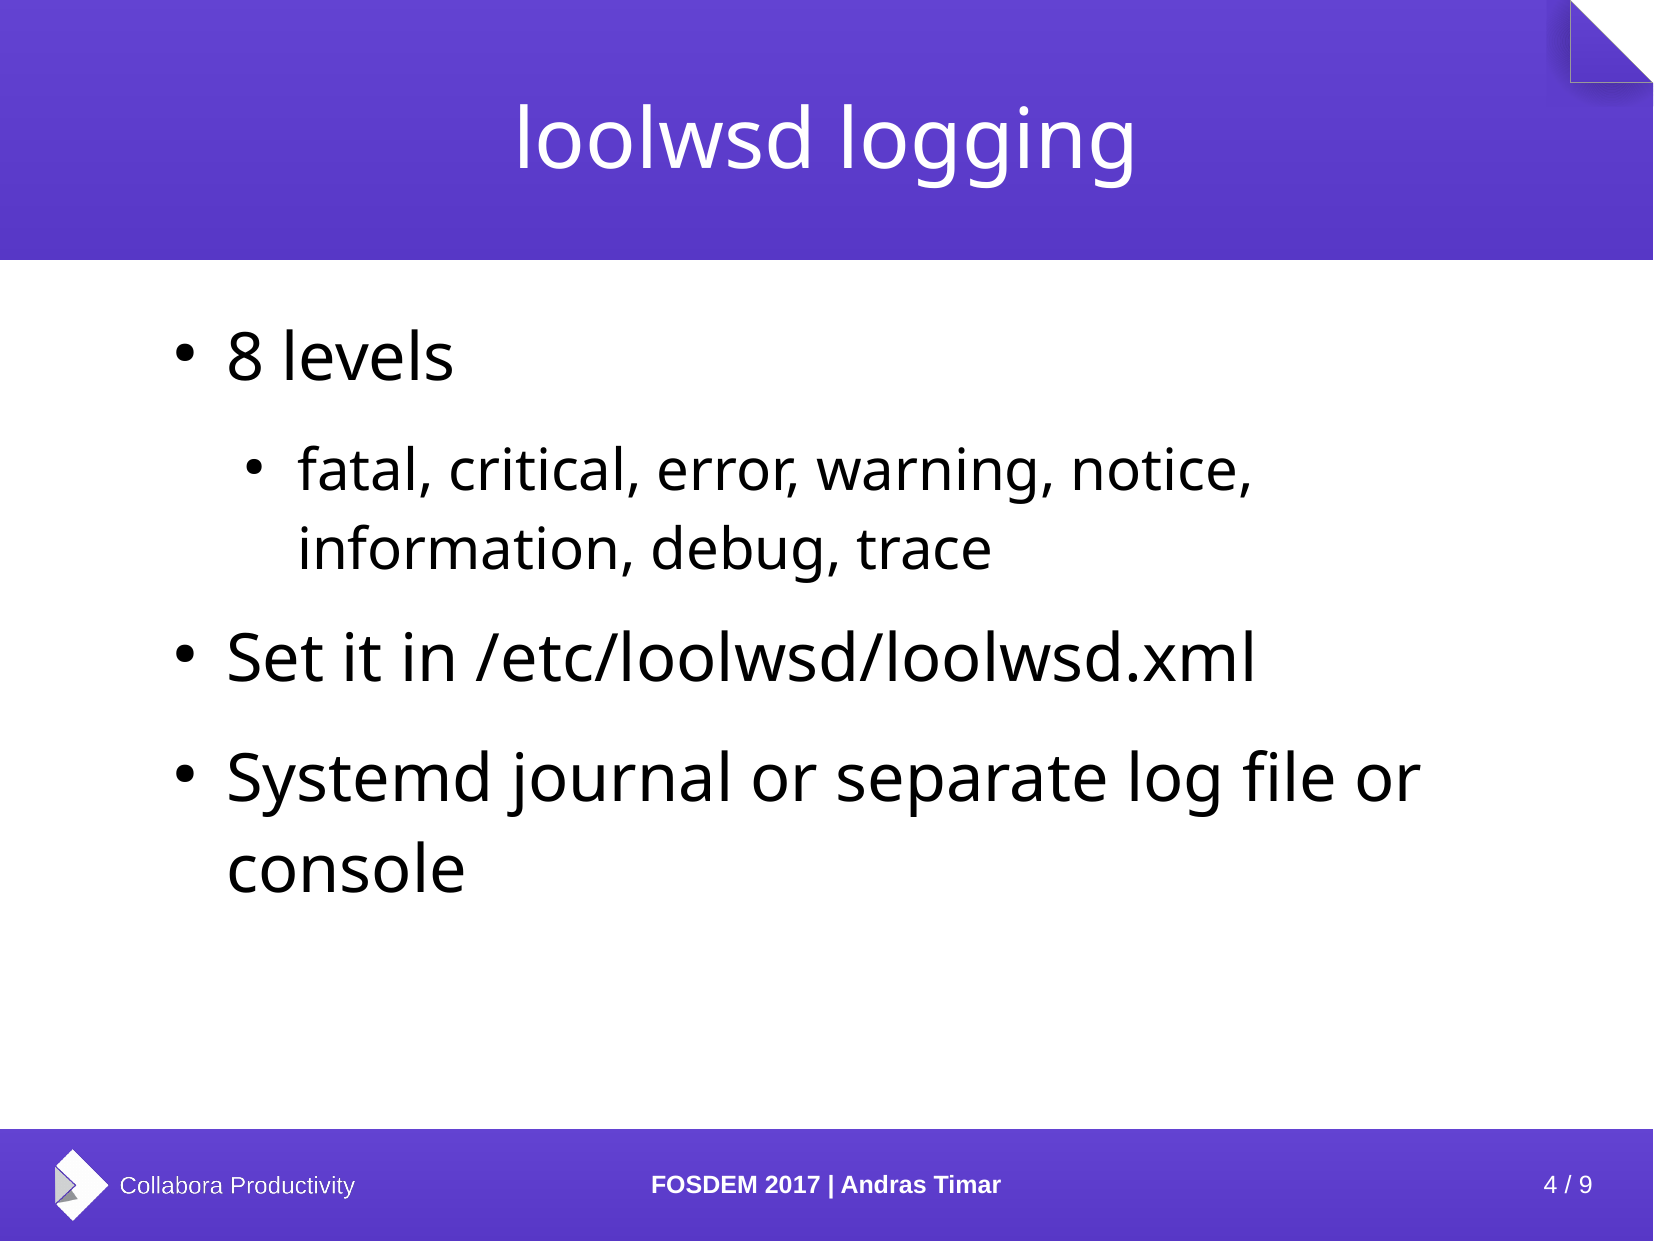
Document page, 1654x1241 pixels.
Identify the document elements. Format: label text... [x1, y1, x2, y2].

list 8 levels fatal, critical, error, warning, notice, information, debug, trace Set it in /etc/loolwsd/loolwsd.xml Systemd journal or separate log file or console [155, 308, 1535, 1087]
title loolwsd logging [165, 70, 1488, 201]
picture [55, 1149, 355, 1221]
